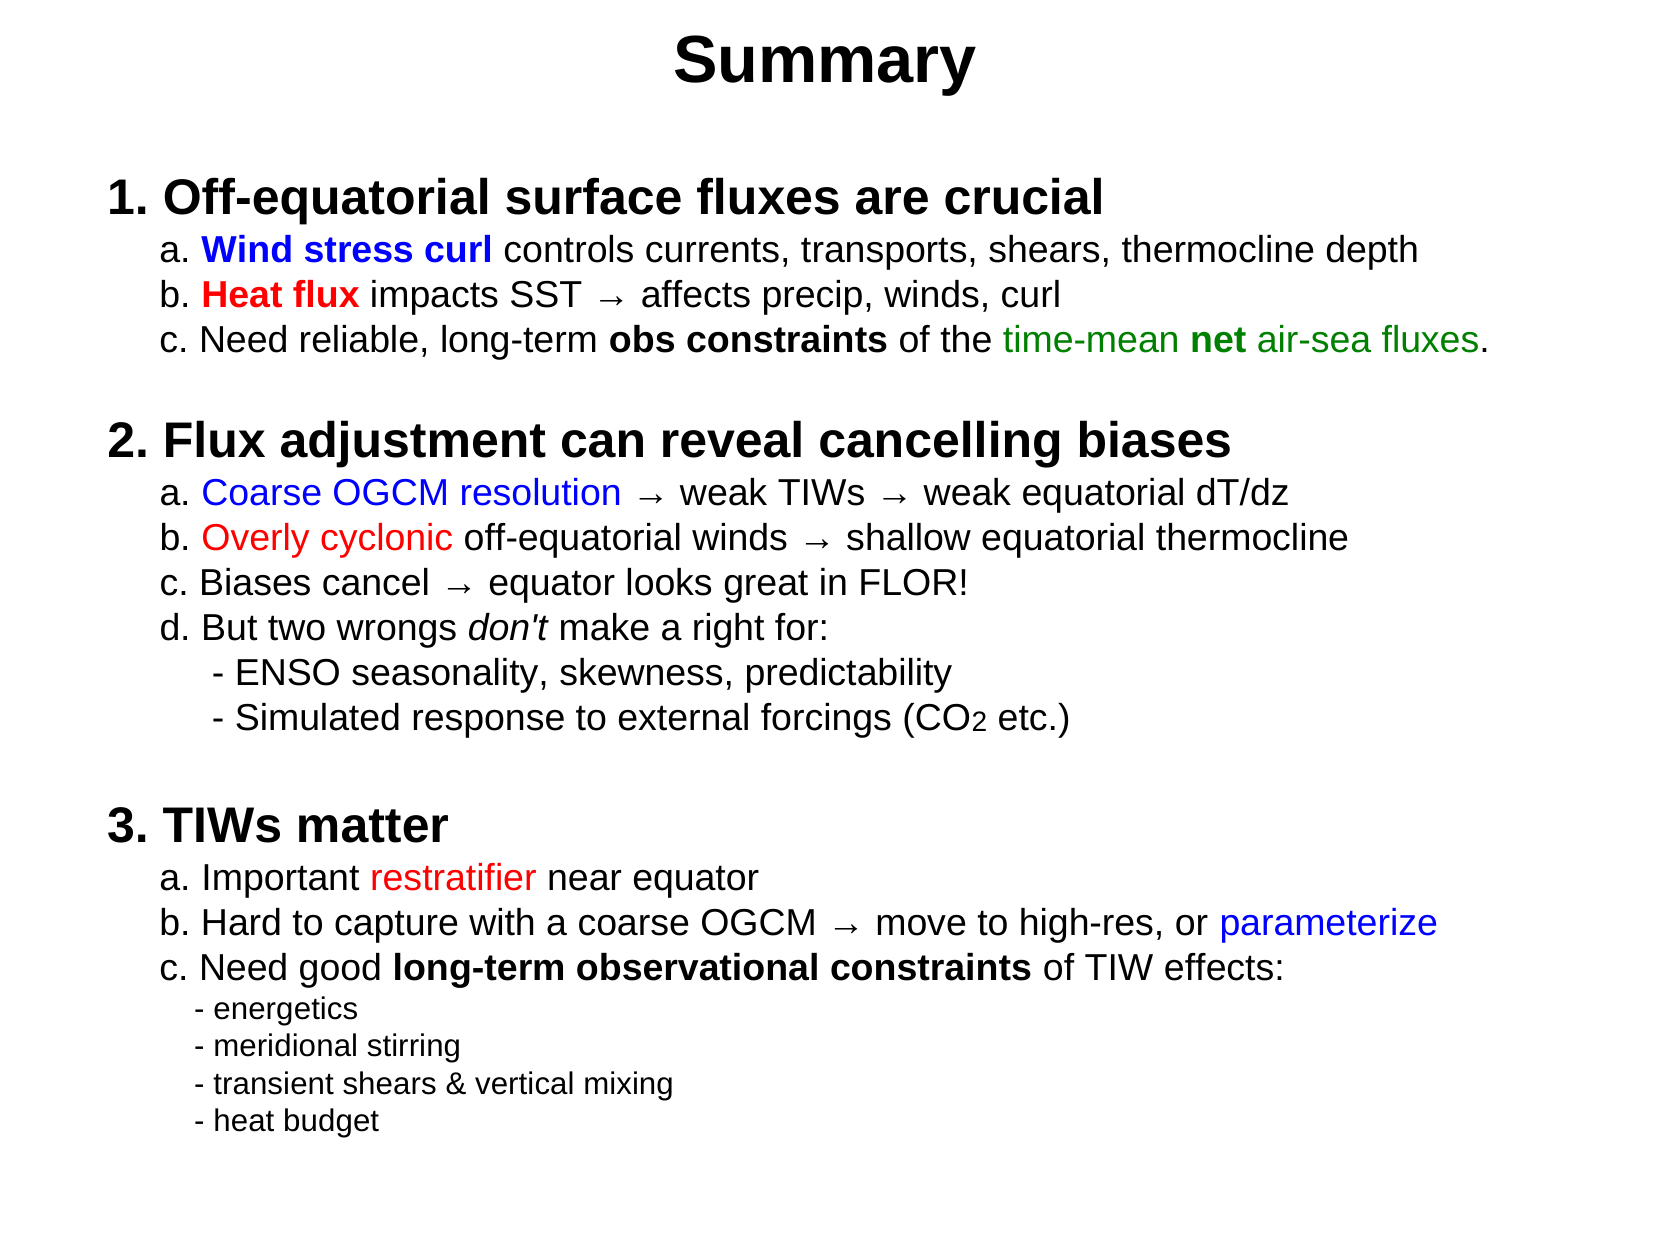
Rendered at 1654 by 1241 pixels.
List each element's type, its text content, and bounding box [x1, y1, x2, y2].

text_box 2. Flux adjustment can reveal cancelling biases a. Coarse OGCM resolution → weak TIWs → weak equatorial dT/dz b. Overly cyclonic off-equatorial winds → shallow equatorial thermocline c. Biases cancel → equator looks great in FLOR! d. But two wrongs don't make a right for: - ENSO seasonality, skewness, predictability - Simulated response to external forcings (CO2 etc.) [107, 404, 1539, 738]
text_box 1. Off-equatorial surface fluxes are crucial a. Wind stress curl controls currents, transports, shears, thermocline depth b. Heat flux impacts SST → affects precip, winds, curl c. Need reliable, long-term obs constraints of the time-mean net air-sea fluxes. [107, 161, 1539, 360]
text_box Summary [37, 23, 1613, 98]
text_box 3. TIWs matter a. Important restratifier near equator b. Hard to capture with a coarse OGCM → move to high-res, or parameterize c. Need good long-term observational constraints of TIW effects: - energetics - meridional stirring - transient shears & vertical mixing - heat budget [107, 789, 1539, 1138]
